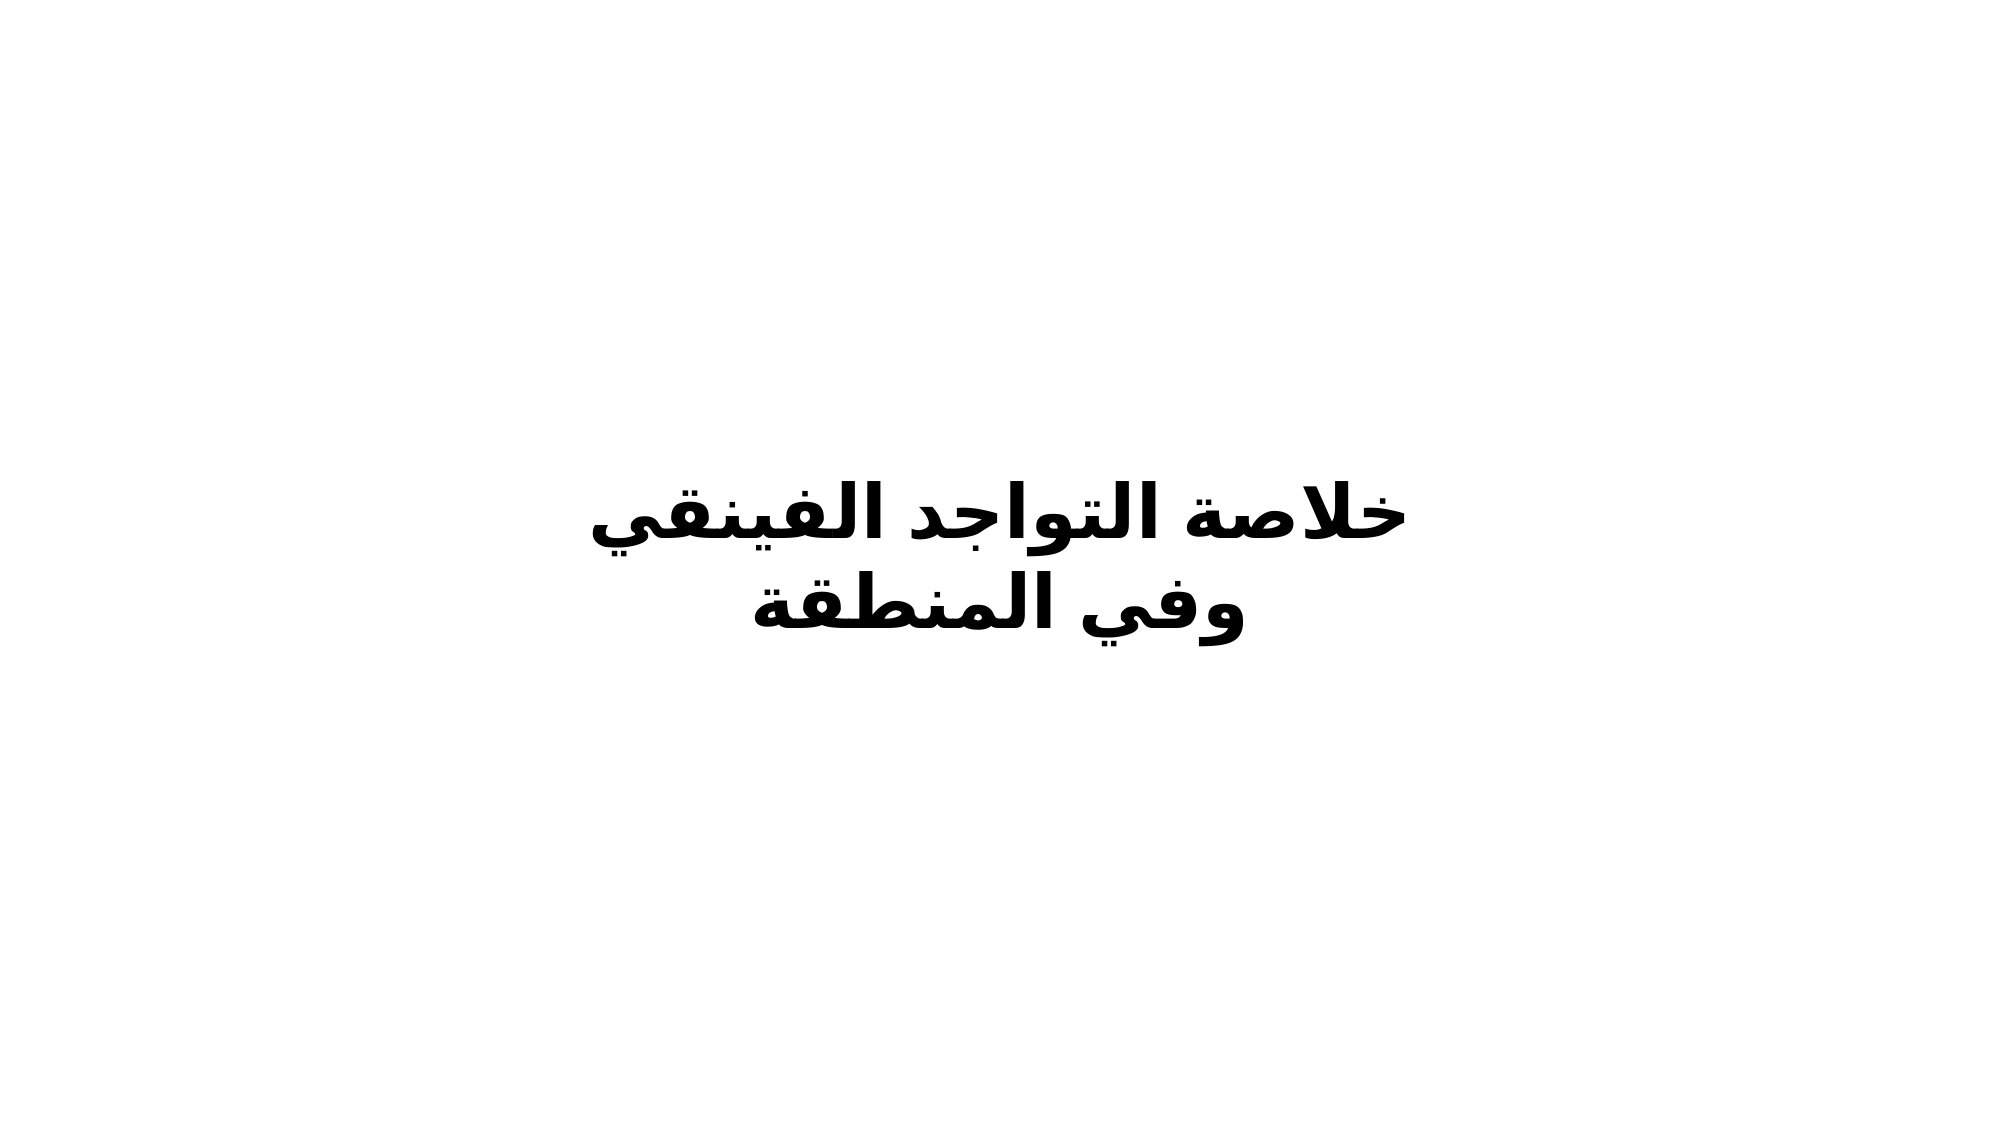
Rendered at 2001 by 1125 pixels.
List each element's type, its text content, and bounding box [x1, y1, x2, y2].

text_box خلاصة التواجد الفينقي وفي المنطقة [518, 456, 1482, 563]
